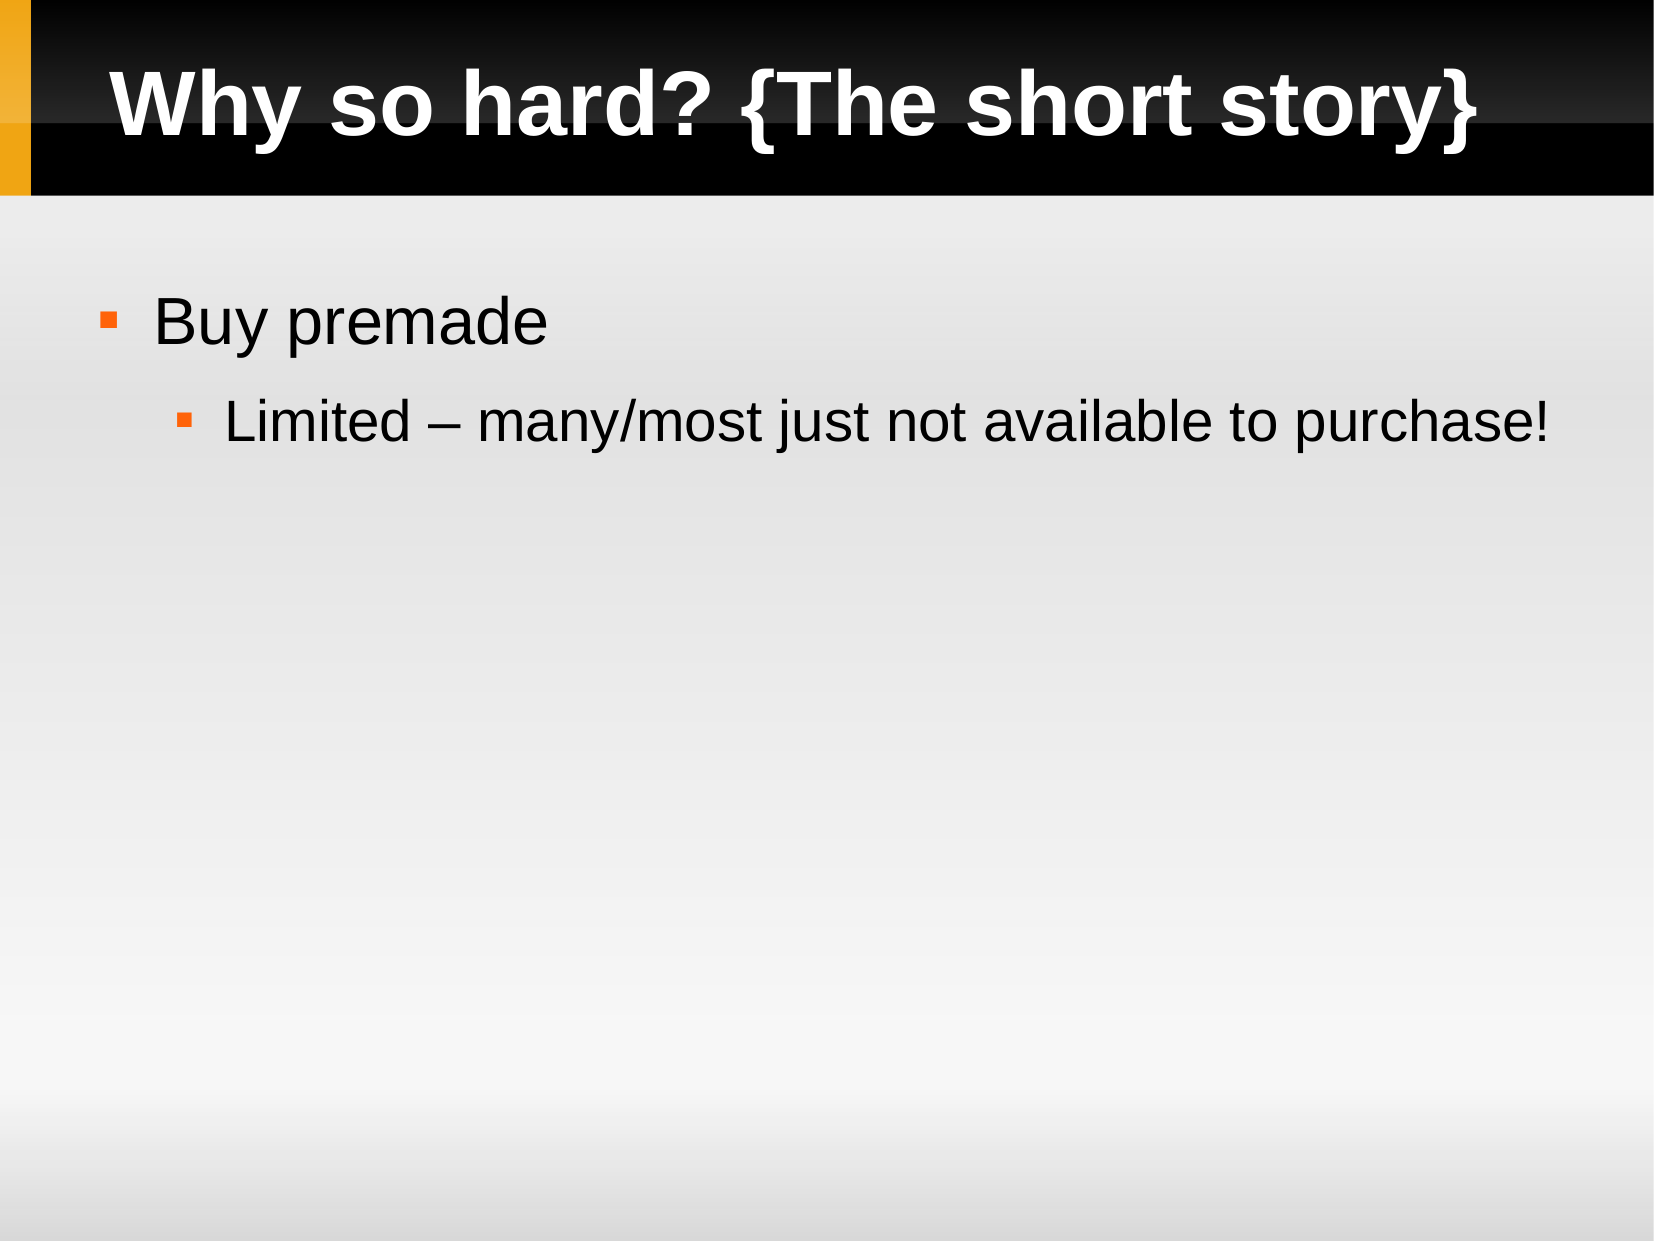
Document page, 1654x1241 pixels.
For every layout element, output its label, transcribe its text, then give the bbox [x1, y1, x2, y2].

title Why so hard? {The short story} [76, 0, 1565, 208]
list Buy premade Limited – many/most just not available to purchase! [82, 284, 1571, 1103]
picture [0, 0, 1654, 1241]
